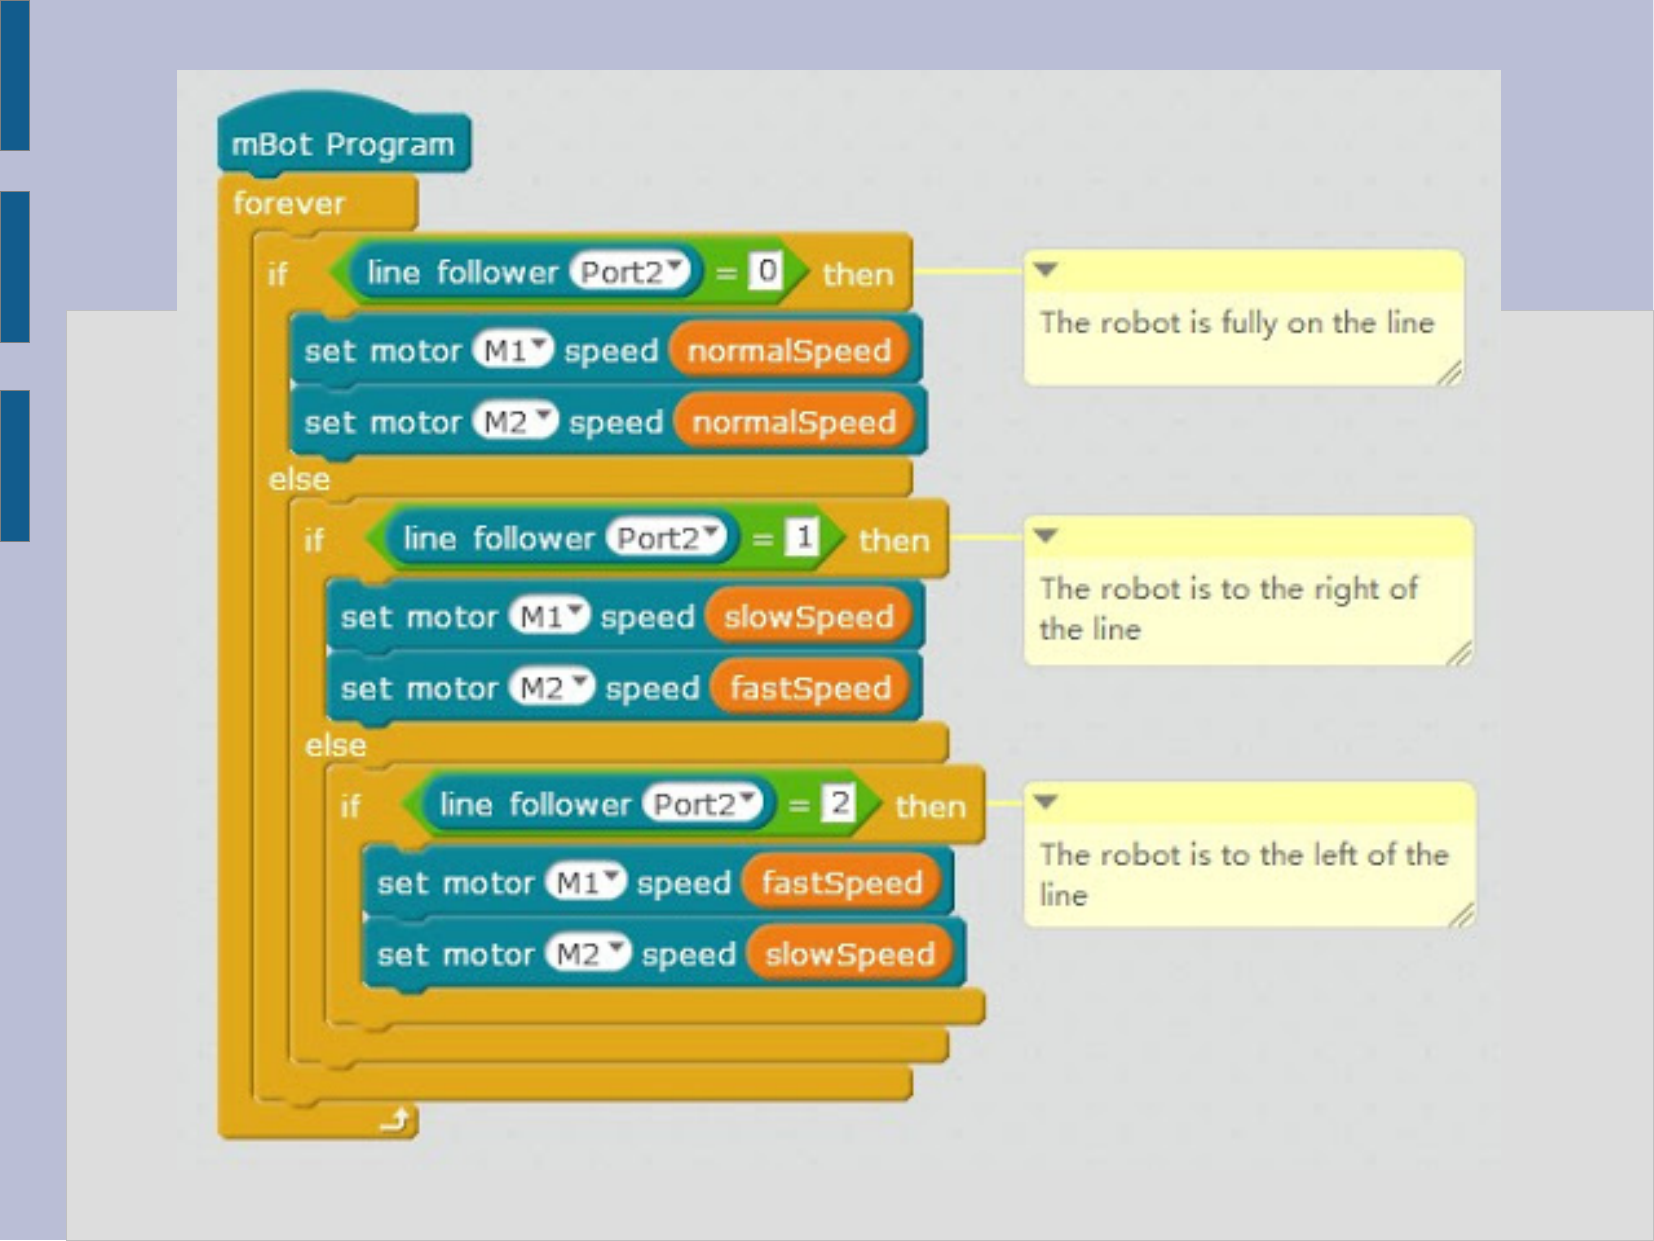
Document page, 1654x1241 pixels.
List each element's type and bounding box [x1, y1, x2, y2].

picture [177, 70, 1501, 1170]
